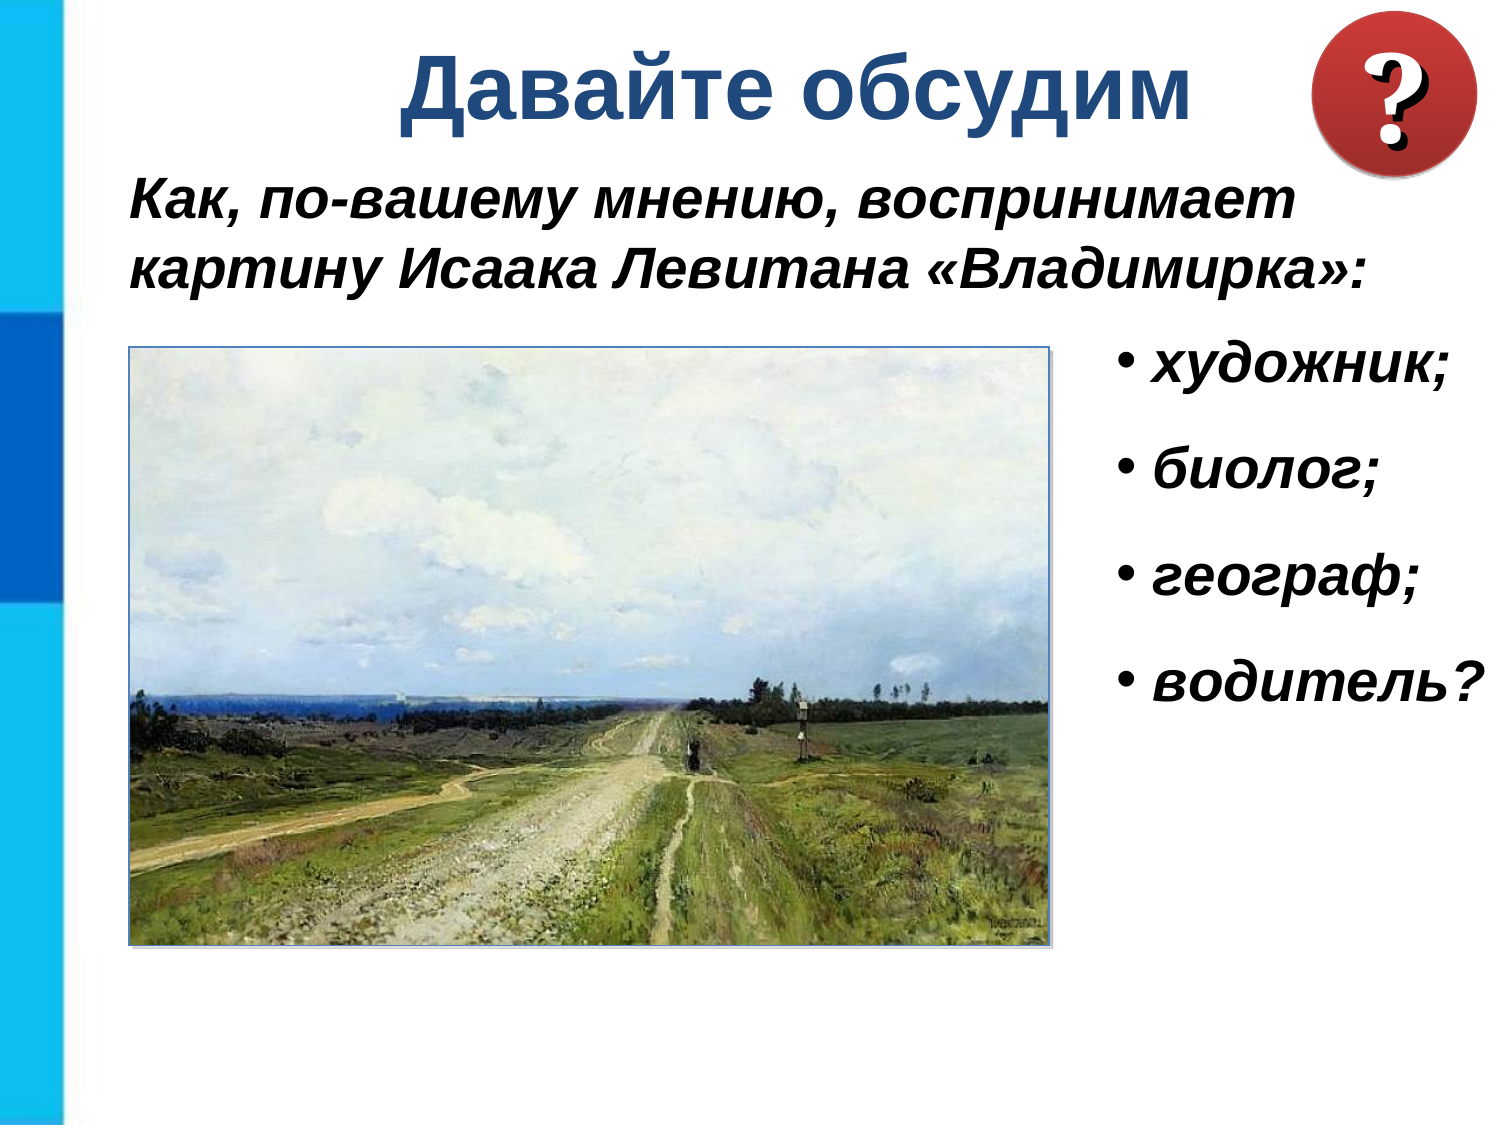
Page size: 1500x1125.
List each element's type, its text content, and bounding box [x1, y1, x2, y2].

text_box ? [1312, 11, 1477, 176]
text_box Как, по-вашему мнению, воспринимает картину Исаака Левитана «Владимирка»: [114, 152, 1395, 308]
title Давайте обсудим [171, 30, 1341, 135]
text_box художник; биолог; географ; водитель? [1101, 316, 1500, 722]
picture [0, 0, 1500, 1125]
